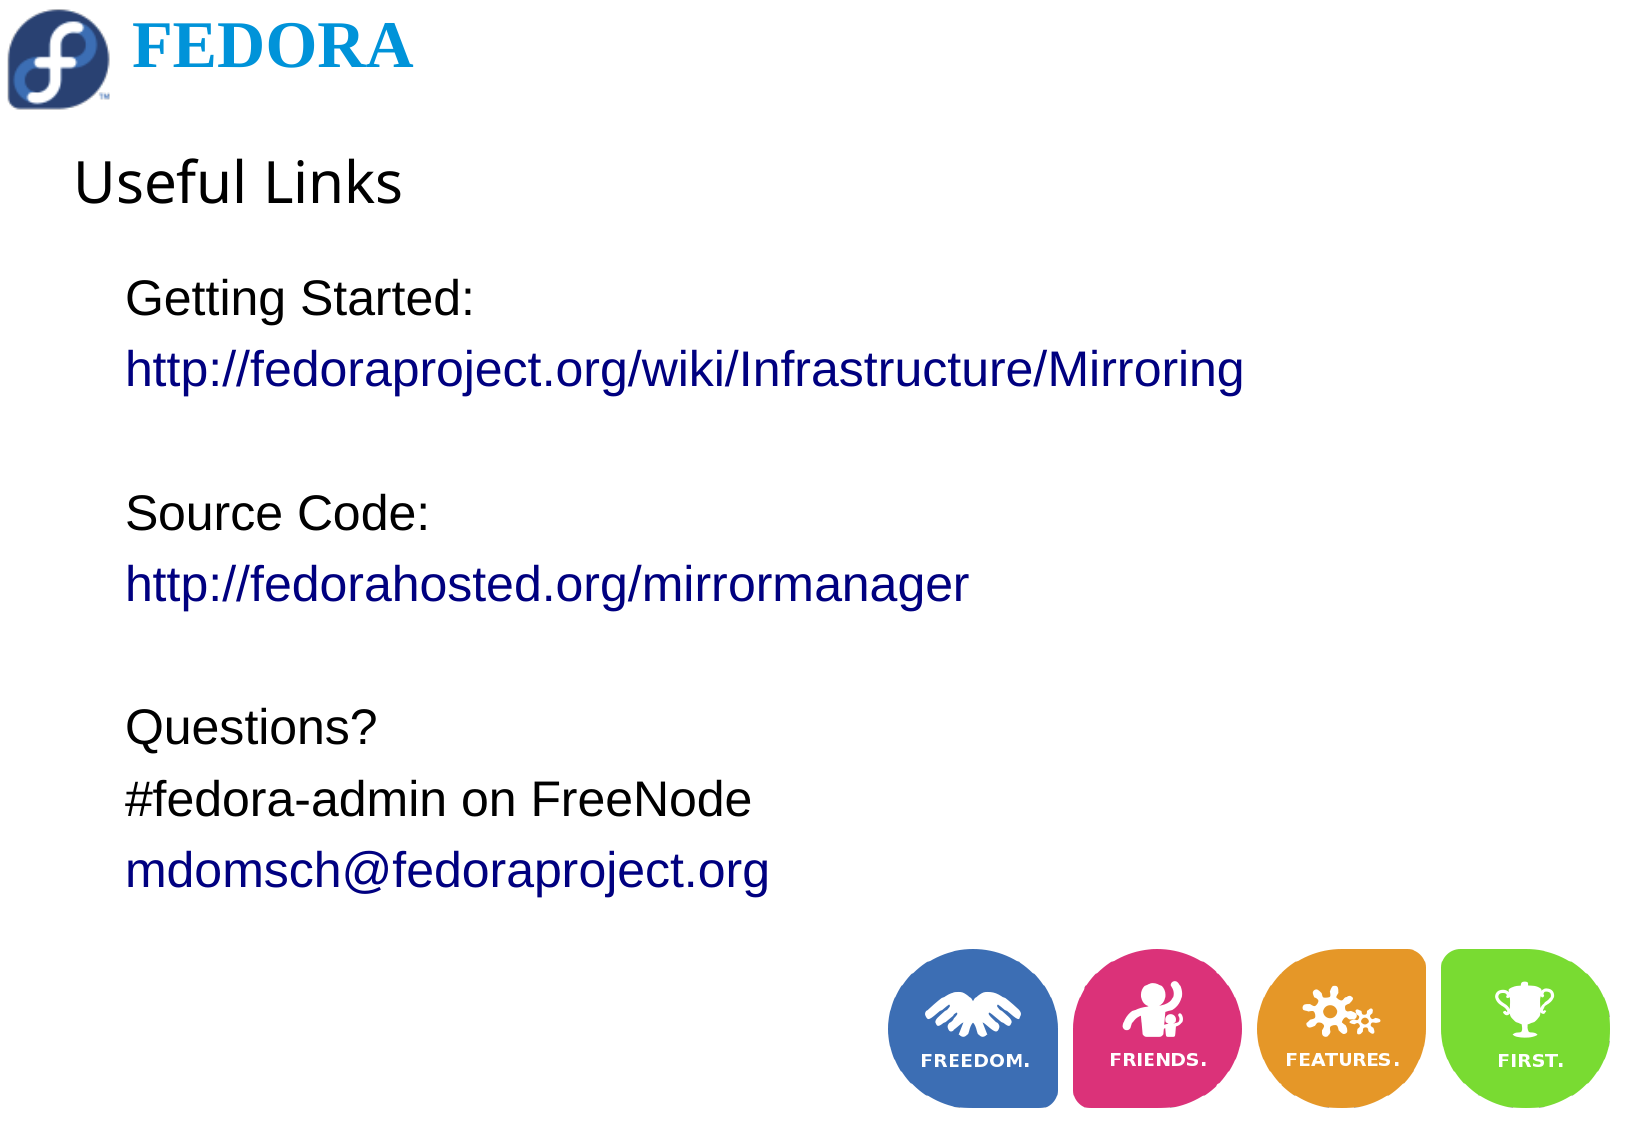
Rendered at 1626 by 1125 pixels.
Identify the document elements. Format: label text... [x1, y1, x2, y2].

picture [5, 5, 113, 113]
list Getting Started: http://fedoraproject.org/wiki/Infrastructure/Mirroring Source Code: http://fedorahosted.org/mirrormanager Questions? #fedora-admin on FreeNode mdomsch@fedoraproject.org [125, 270, 1576, 1042]
picture [888, 949, 1610, 1108]
title Useful Links [73, 127, 1480, 235]
